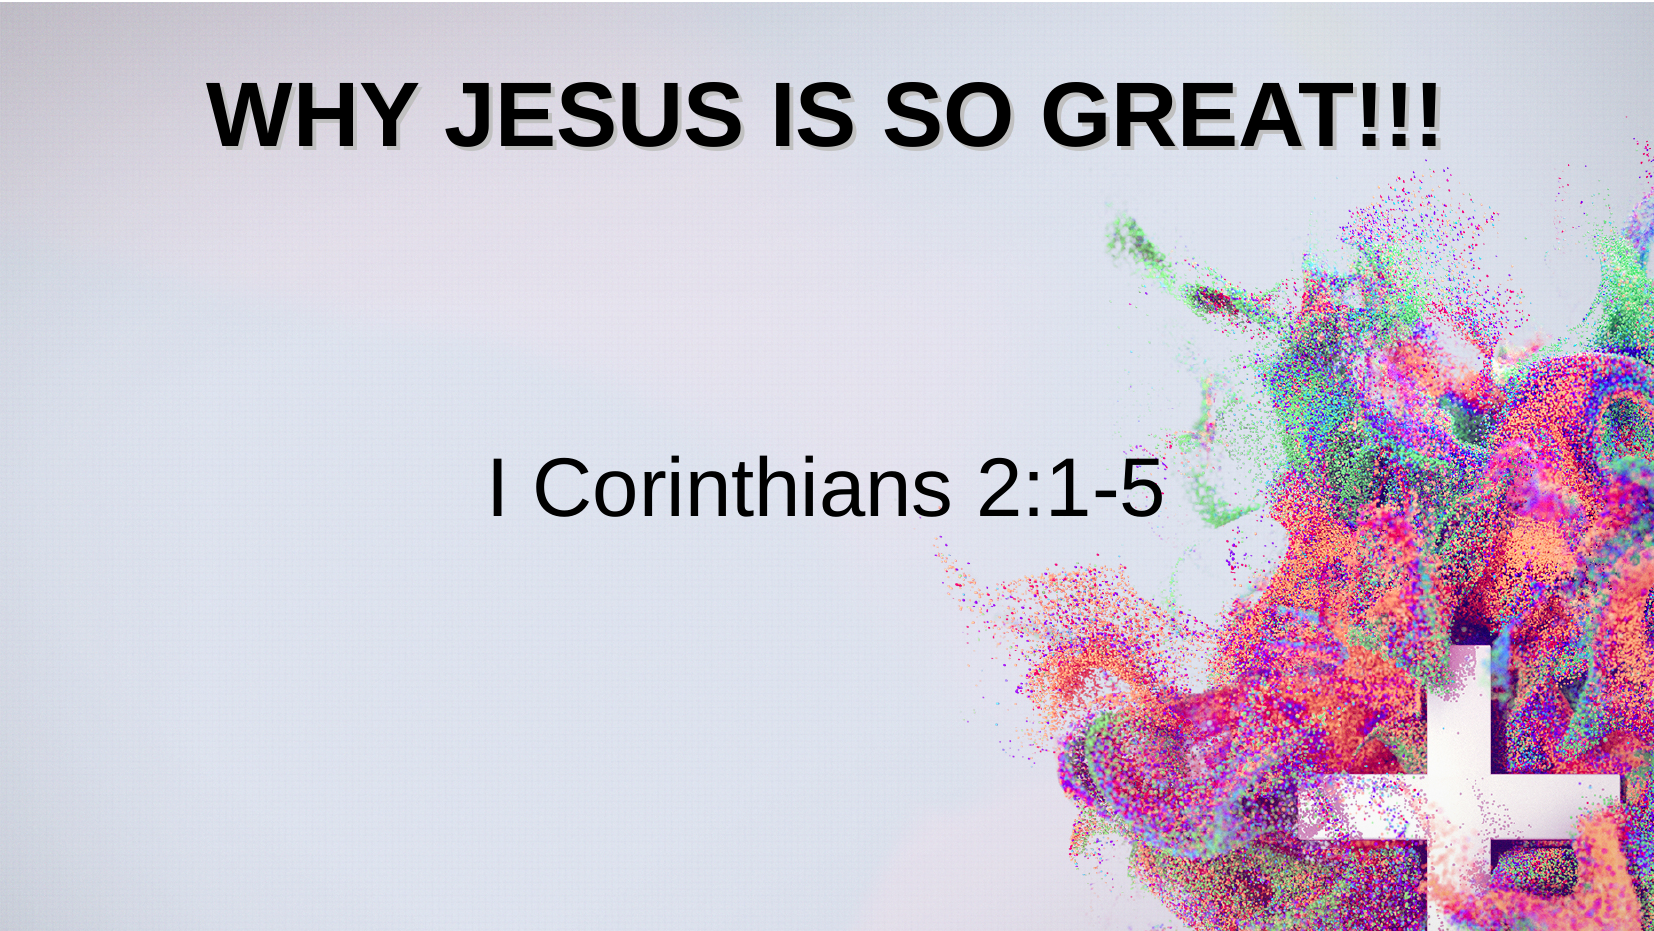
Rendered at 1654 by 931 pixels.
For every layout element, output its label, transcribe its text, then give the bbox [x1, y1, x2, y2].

title WHY JESUS IS SO GREAT!!! [82, 37, 1571, 193]
picture [0, 2, 1654, 931]
subtitle I Corinthians 2:1-5 [82, 217, 1571, 758]
